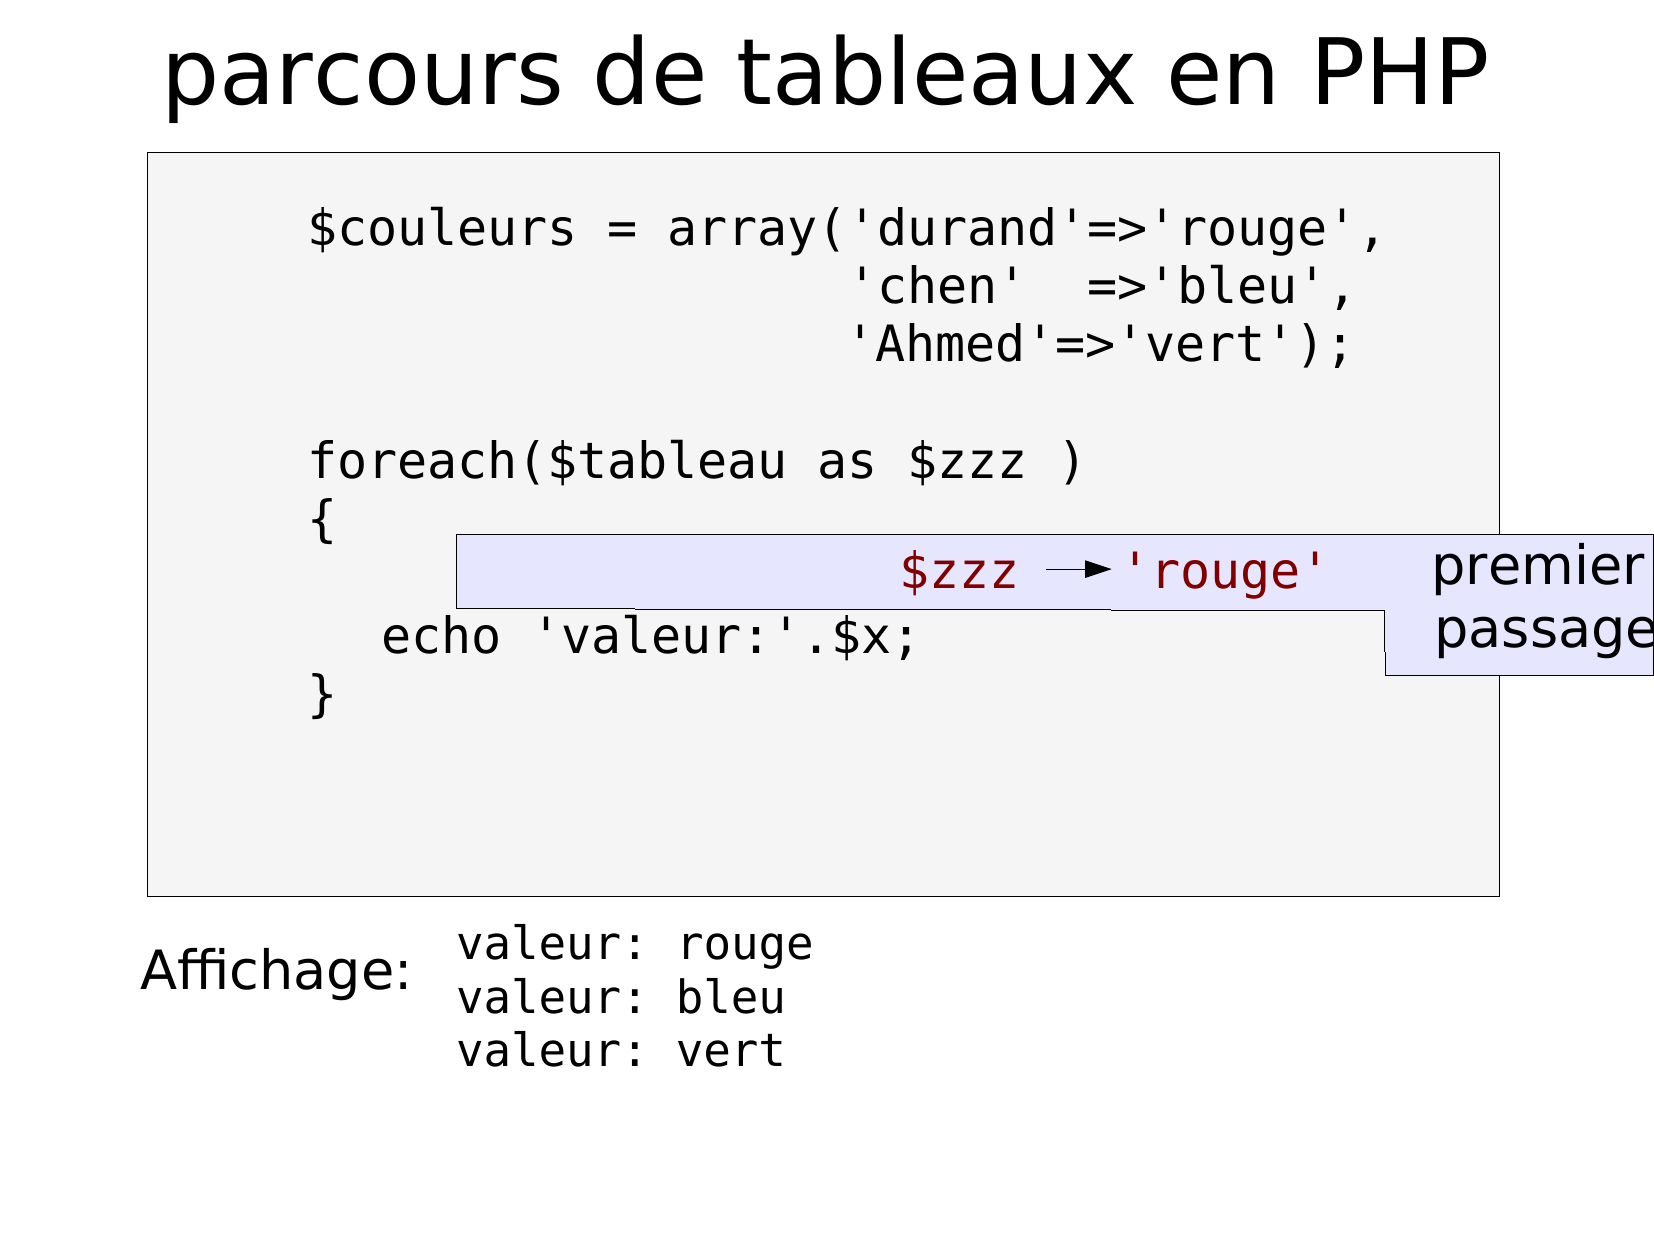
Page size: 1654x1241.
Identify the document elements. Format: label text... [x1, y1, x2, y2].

text_box [147, 152, 1654, 897]
text_box $couleurs = array('durand'=>'rouge', 'chen' =>'bleu', 'Ahmed'=>'vert'); foreach($tableau as $zzz ) { echo 'valeur:'.$x; } [307, 198, 1418, 724]
text_box [1640, 633, 1654, 644]
text_box premier passage [1431, 534, 1640, 661]
text_box [1640, 621, 1651, 630]
text_box valeur: rouge valeur: bleu valeur: vert [456, 917, 1467, 1103]
title parcours de tableaux en PHP [0, 11, 1654, 134]
text_box $zzz 'rouge' [899, 542, 1405, 601]
text_box Affichage: [139, 939, 387, 1003]
text_box [1640, 534, 1654, 623]
